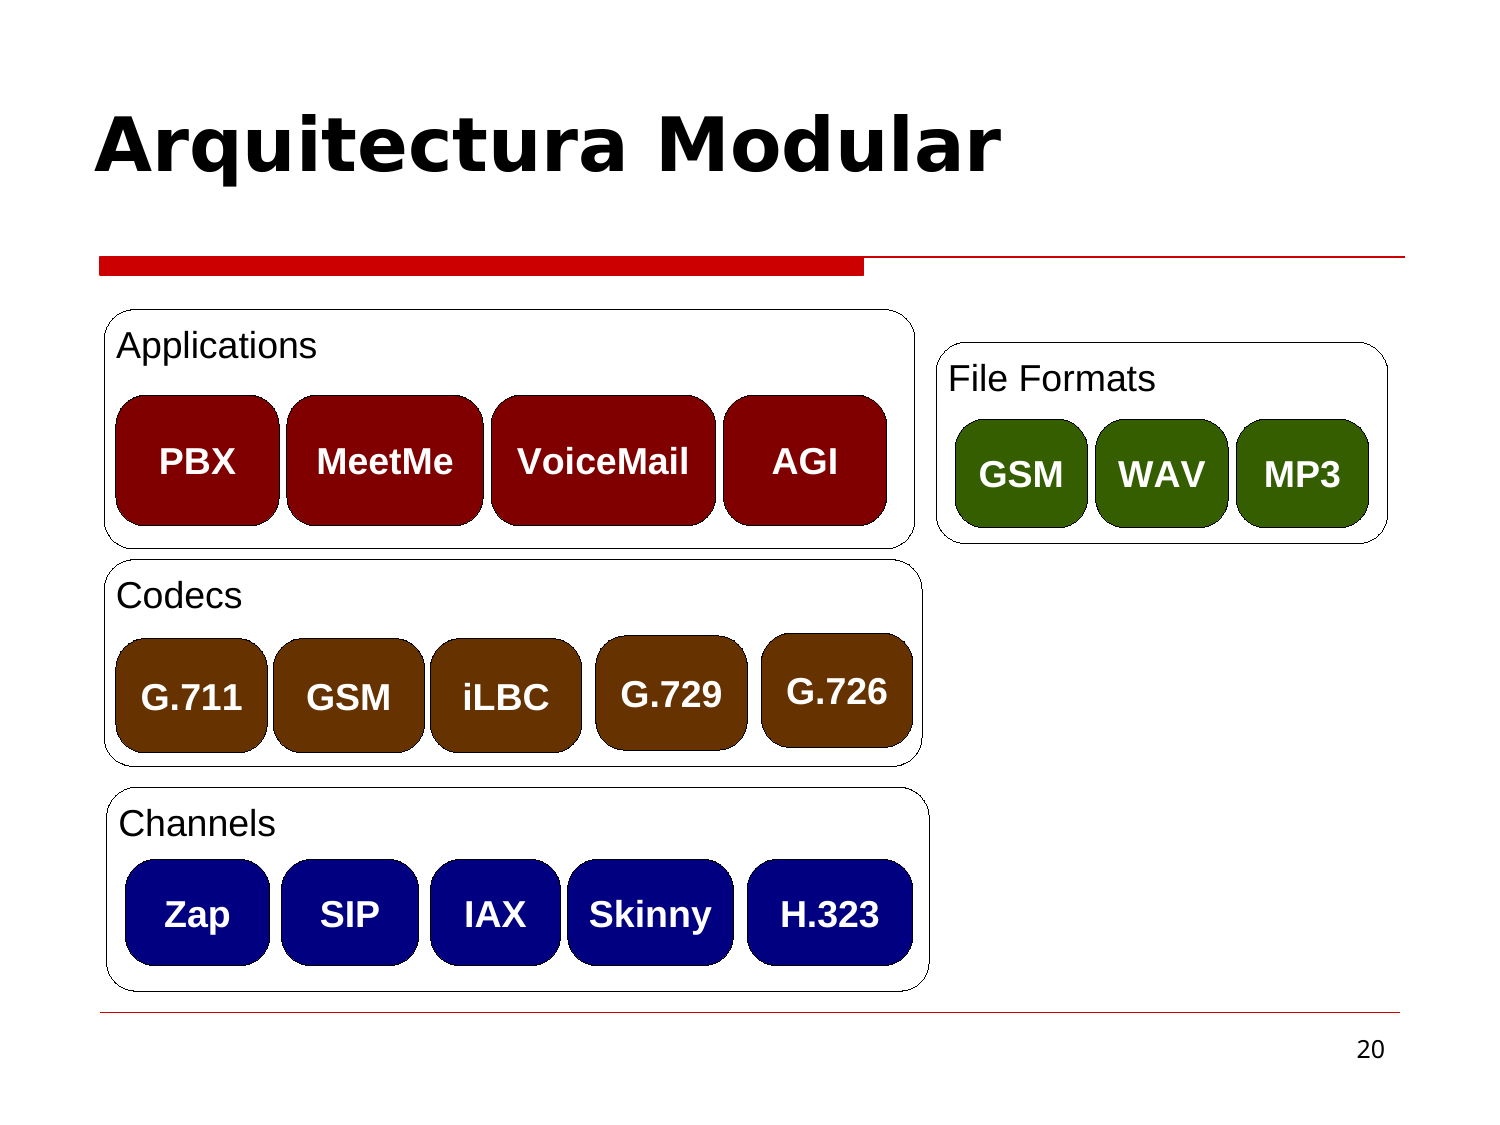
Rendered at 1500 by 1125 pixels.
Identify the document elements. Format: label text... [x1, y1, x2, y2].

text_box Codecs [104, 559, 923, 767]
text_box Channels [106, 787, 930, 992]
title Arquitectura Modular [94, 42, 1407, 250]
text_box File Formats [936, 342, 1388, 544]
text_box G.726 [761, 633, 913, 748]
text_box Applications [104, 309, 915, 549]
text_box G.729 [595, 635, 748, 751]
